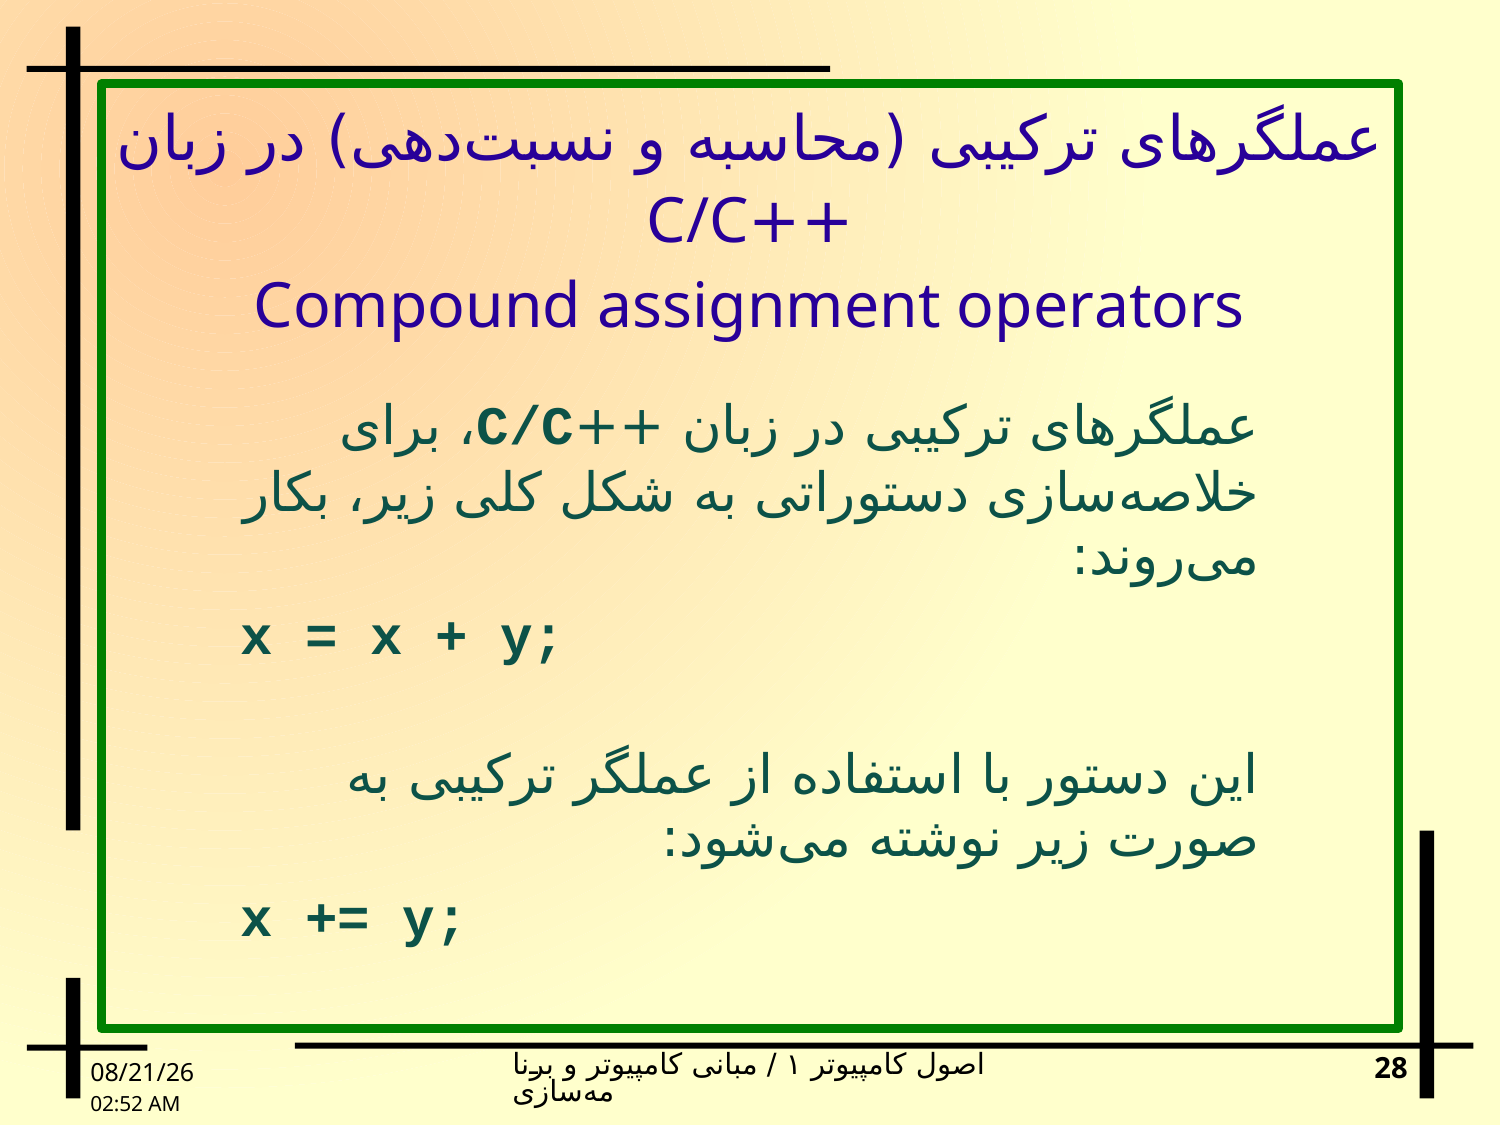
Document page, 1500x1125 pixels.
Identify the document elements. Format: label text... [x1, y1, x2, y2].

title عملگرهای ترکیبی (محاسبه و نسبت‌دهی) در زبان ++C/C Compound assignment operators [106, 121, 1394, 327]
list عملگرهای ترکیبی در زبان ++C/C، برای خلاصه‌سازی دستوراتی به شکل کلی زیر، بکار می‌روند: x = x + y; این دستور با استفاده از عملگر ترکیبی به صورت زیر نوشته می‌شود: x += y; [187, 394, 1313, 974]
